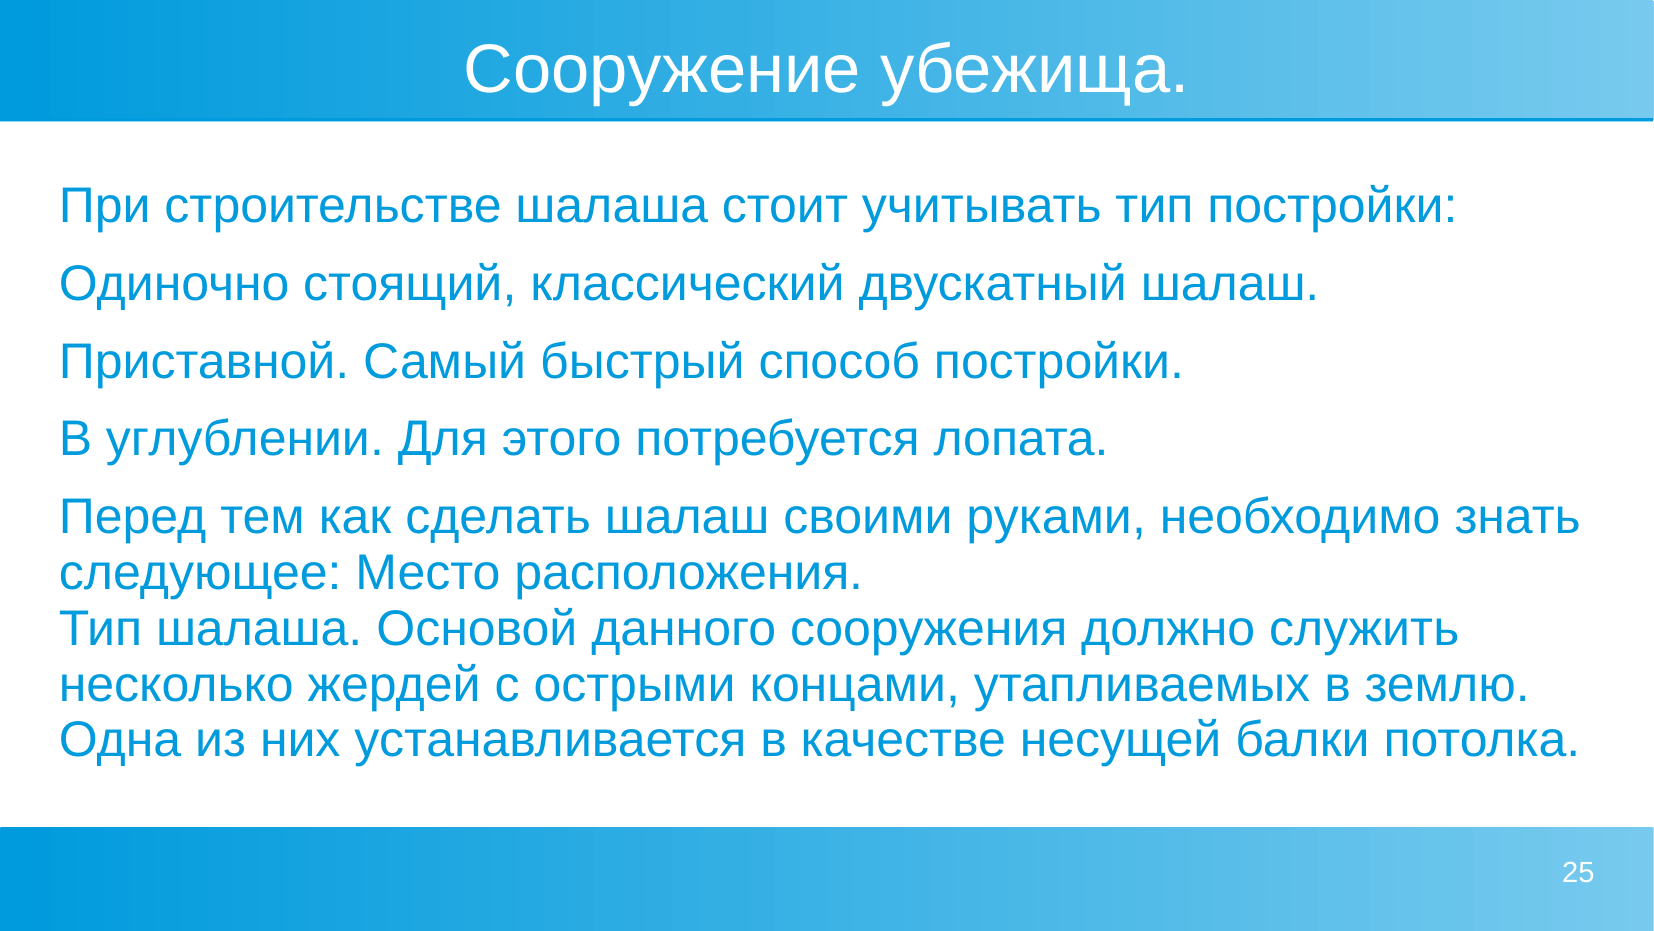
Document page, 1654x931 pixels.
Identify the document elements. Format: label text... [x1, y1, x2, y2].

title Сооружение убежища. [59, 30, 1595, 108]
list При строительстве шалаша стоит учитывать тип постройки: Одиночно стоящий, классический двускатный шалаш. Приставной. Самый быстрый способ постройки. В углублении. Для этого потребуется лопата. Перед тем как сделать шалаш своими руками, необходимо знать следующее: Место расположения. Тип шалаша. Основой данного сооружения должно служить несколько жердей с острыми концами, утапливаемых в землю. Одна из них устанавливается в качестве несущей балки потолка. [59, 177, 1595, 768]
